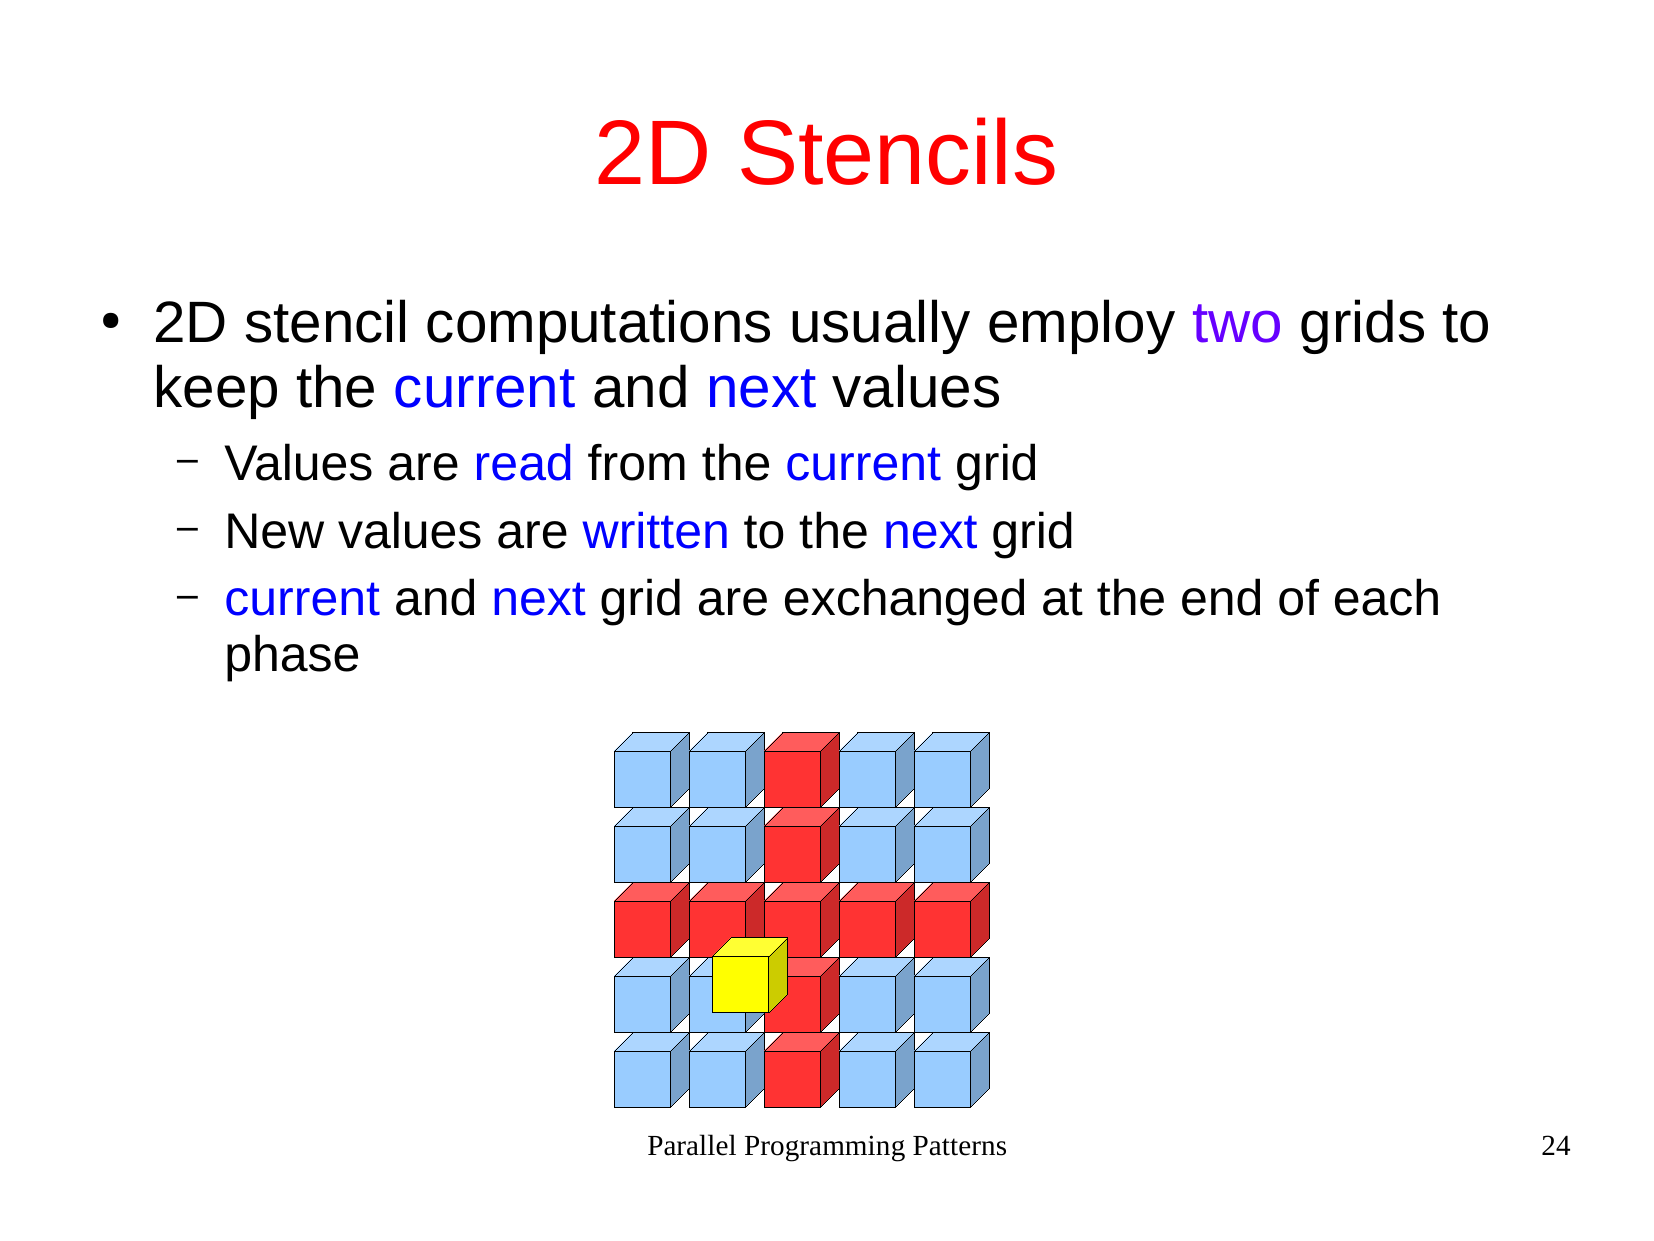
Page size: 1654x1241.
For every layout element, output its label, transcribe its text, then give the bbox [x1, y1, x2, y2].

text_box [614, 732, 990, 1108]
list 2D stencil computations usually employ two grids to keep the current and next values Values are read from the current grid New values are written to the next grid current and next grid are exchanged at the end of each phase [82, 290, 1571, 1109]
title 2D Stencils [82, 49, 1571, 257]
